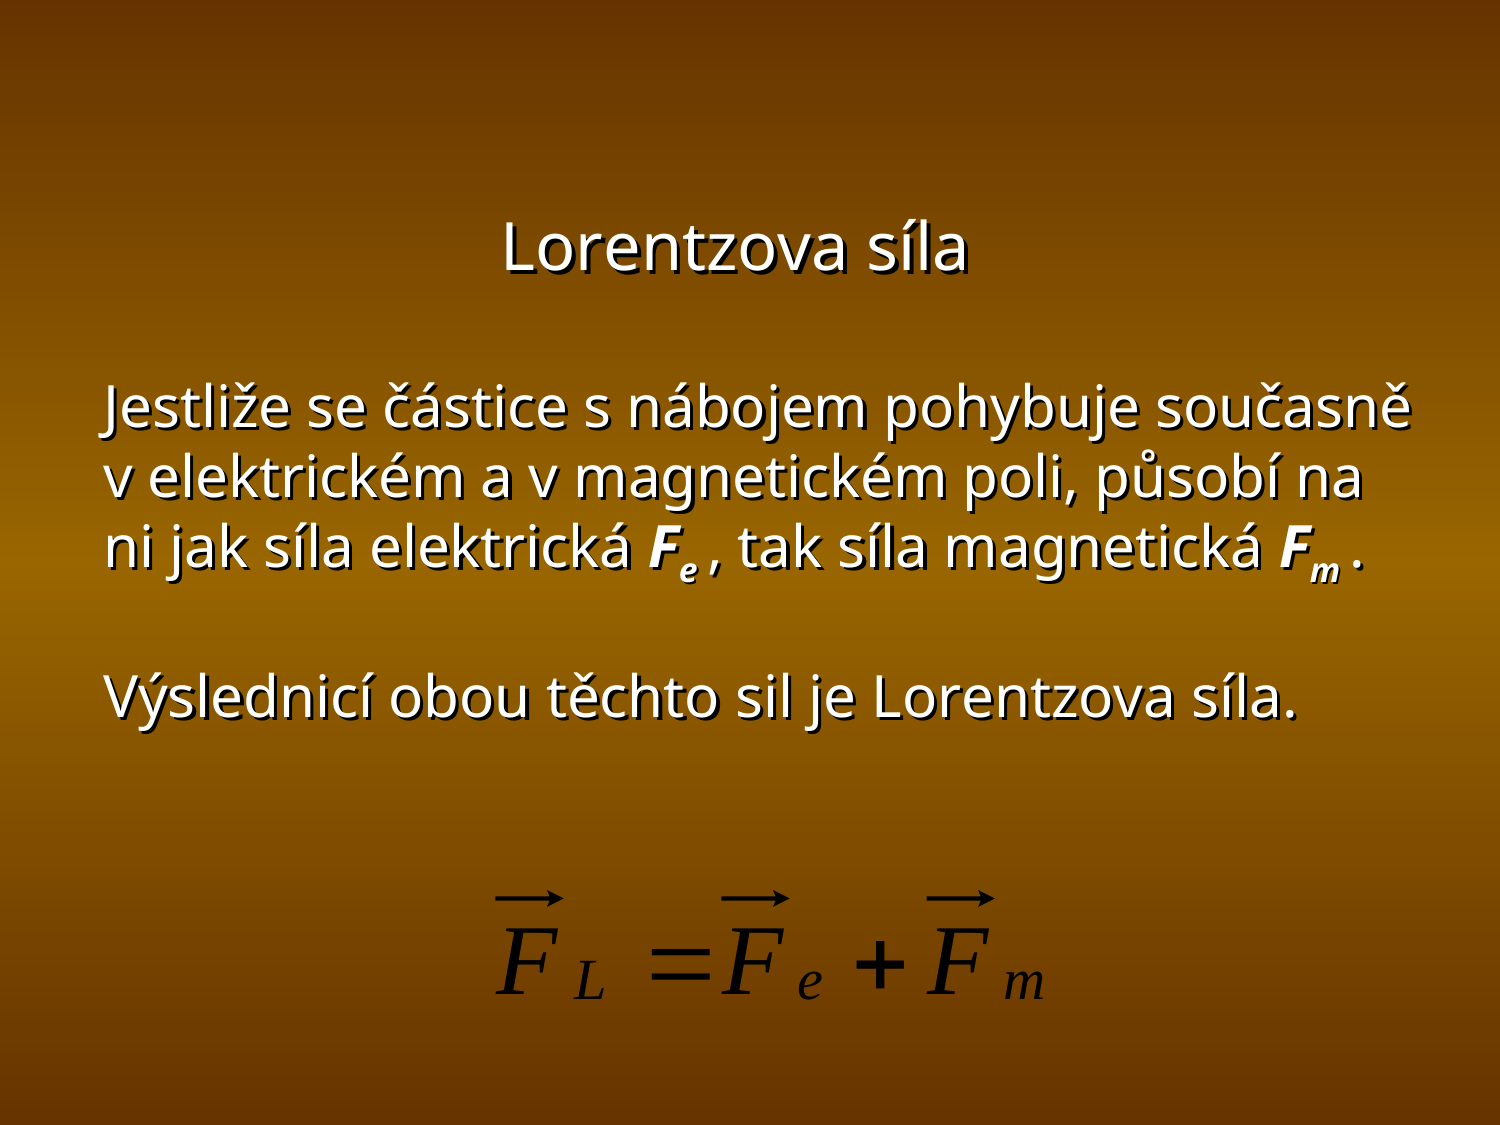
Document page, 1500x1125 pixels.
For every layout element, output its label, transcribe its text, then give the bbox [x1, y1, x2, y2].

text_box Lorentzova síla [485, 196, 987, 292]
text_box Jestliže se částice s nábojem pohybuje současně v elektrickém a v magnetickém poli, působí na ni jak síla elektrická Fe , tak síla magnetická Fm . Výslednicí obou těchto sil je Lorentzova síla. [88, 361, 1445, 737]
chart [478, 869, 1063, 1020]
